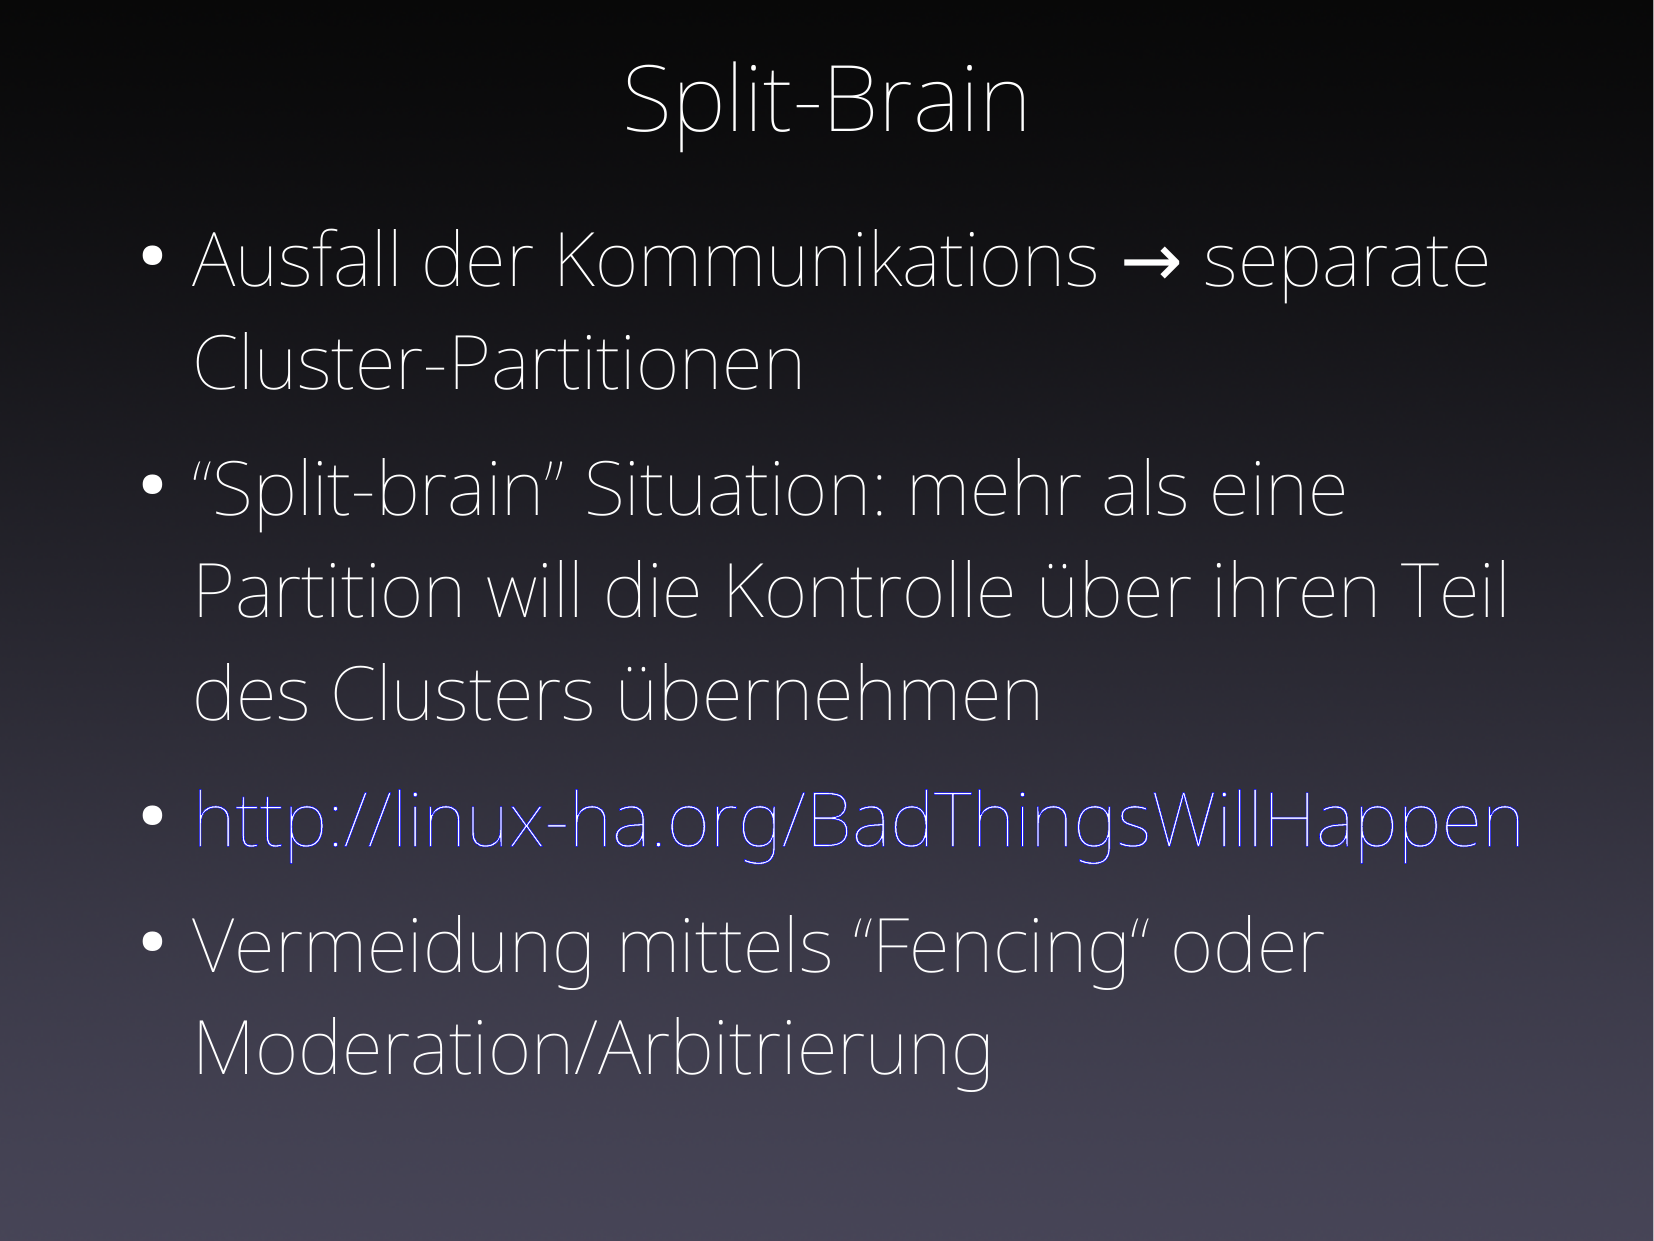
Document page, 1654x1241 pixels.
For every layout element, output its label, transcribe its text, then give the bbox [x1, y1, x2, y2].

list Ausfall der Kommunikations → separate Cluster-Partitionen “Split-brain” Situation: mehr als eine Partition will die Kontrolle über ihren Teil des Clusters übernehmen http://linux-ha.org/BadThingsWillHappen Vermeidung mittels “Fencing“ oder Moderation/Arbitrierung [121, 206, 1534, 1182]
title Split-Brain [121, 41, 1534, 150]
picture [0, 0, 1654, 1241]
